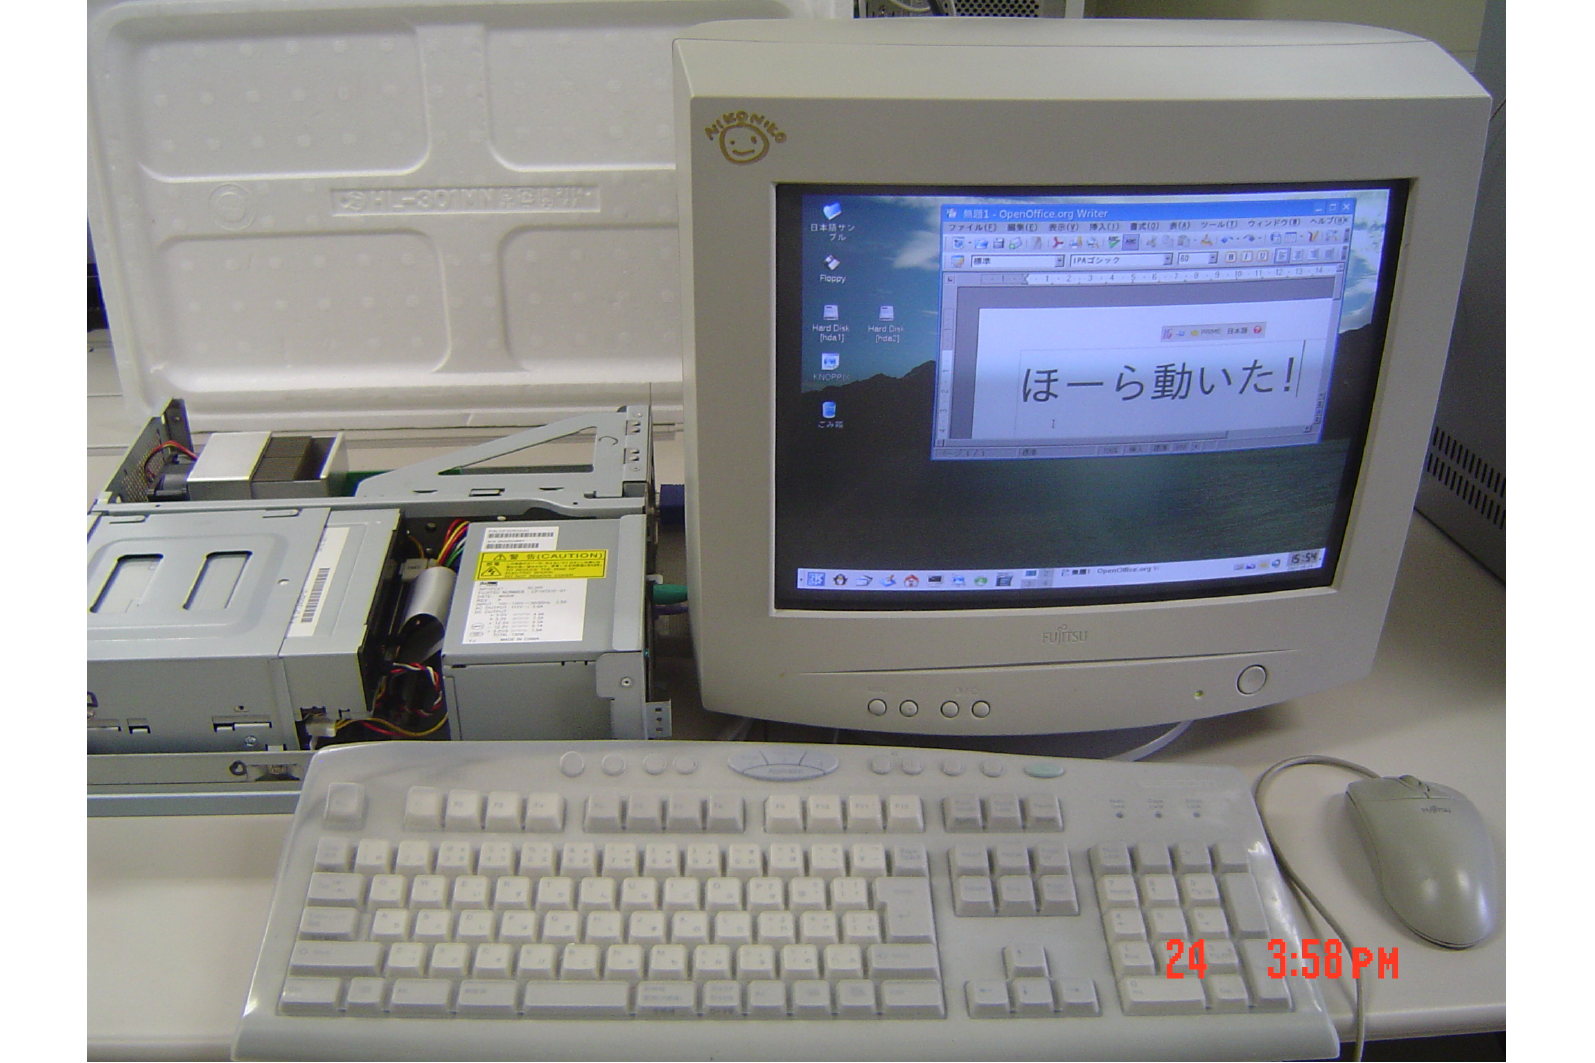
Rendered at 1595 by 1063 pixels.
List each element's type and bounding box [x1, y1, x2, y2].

picture [87, 0, 1506, 1062]
